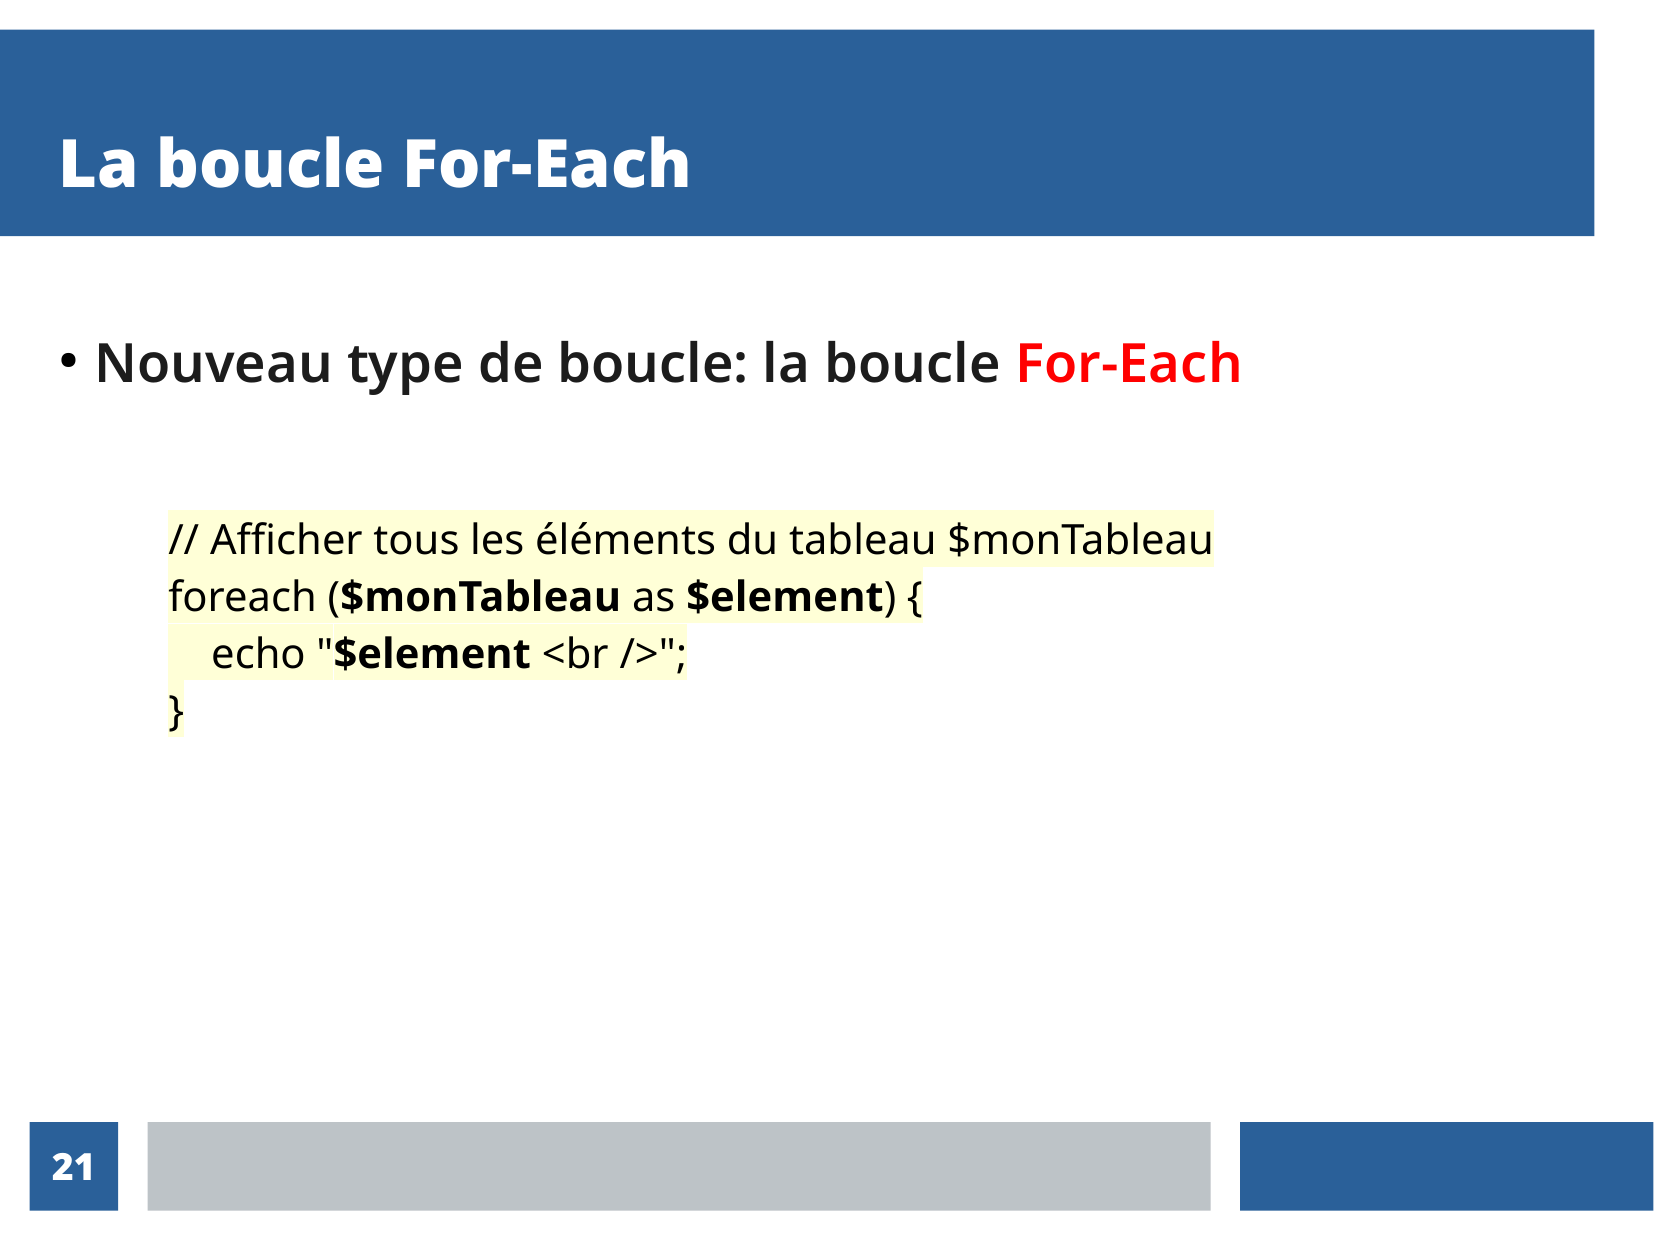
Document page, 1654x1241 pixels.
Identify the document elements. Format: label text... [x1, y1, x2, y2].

text_box // Afficher tous les éléments du tableau $monTableau foreach ($monTableau as $element) { echo "$element <br />"; } [153, 501, 1460, 760]
list Nouveau type de boucle: la boucle For-Each [59, 324, 1565, 544]
title La boucle For-Each [59, 59, 1595, 207]
